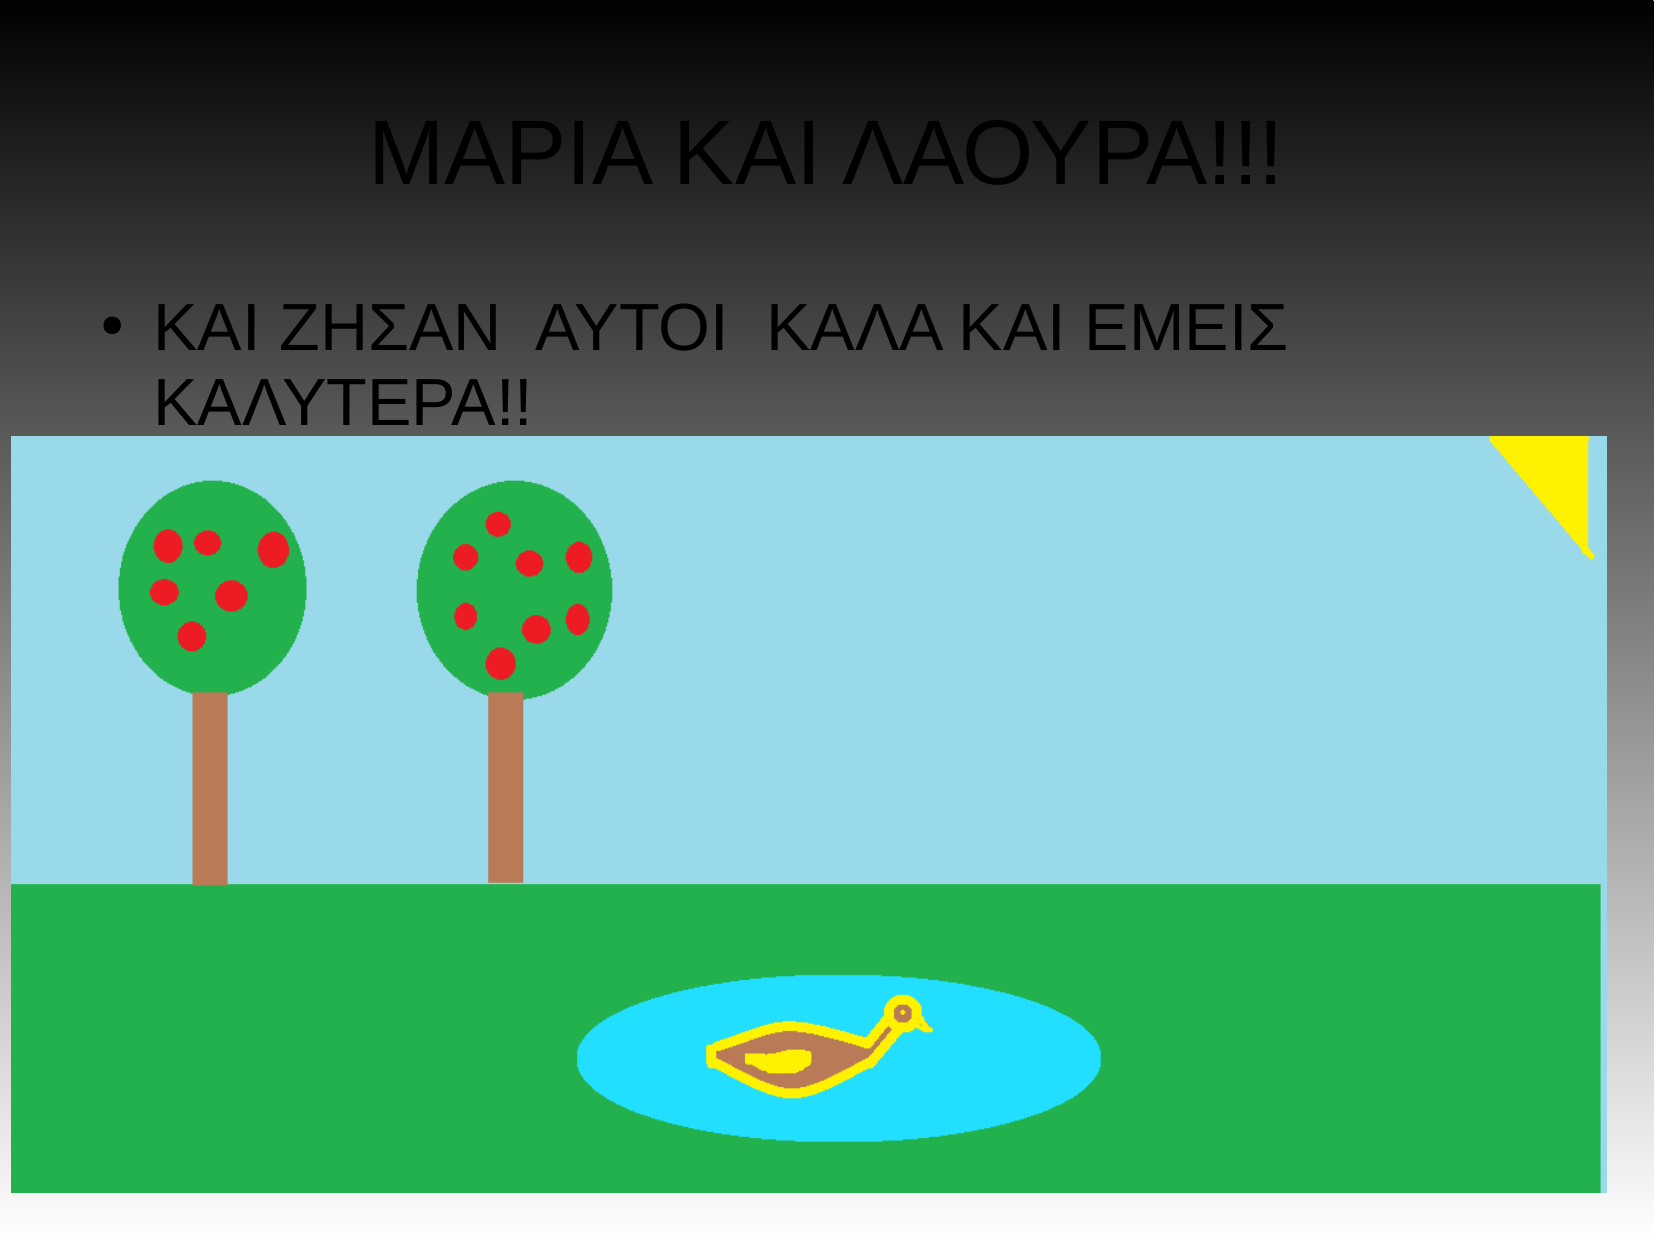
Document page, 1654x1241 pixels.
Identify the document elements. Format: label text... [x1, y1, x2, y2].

picture [11, 436, 1607, 1193]
list ΚΑΙ ΖΗΣΑΝ ΑΥΤΟΙ ΚΑΛΑ ΚΑΙ ΕΜΕΙΣ ΚΑΛΥΤΕΡΑ!! [82, 290, 1538, 436]
title ΜΑΡΙΑ ΚΑΙ ΛΑΟΥΡΑ!!! [82, 49, 1571, 257]
